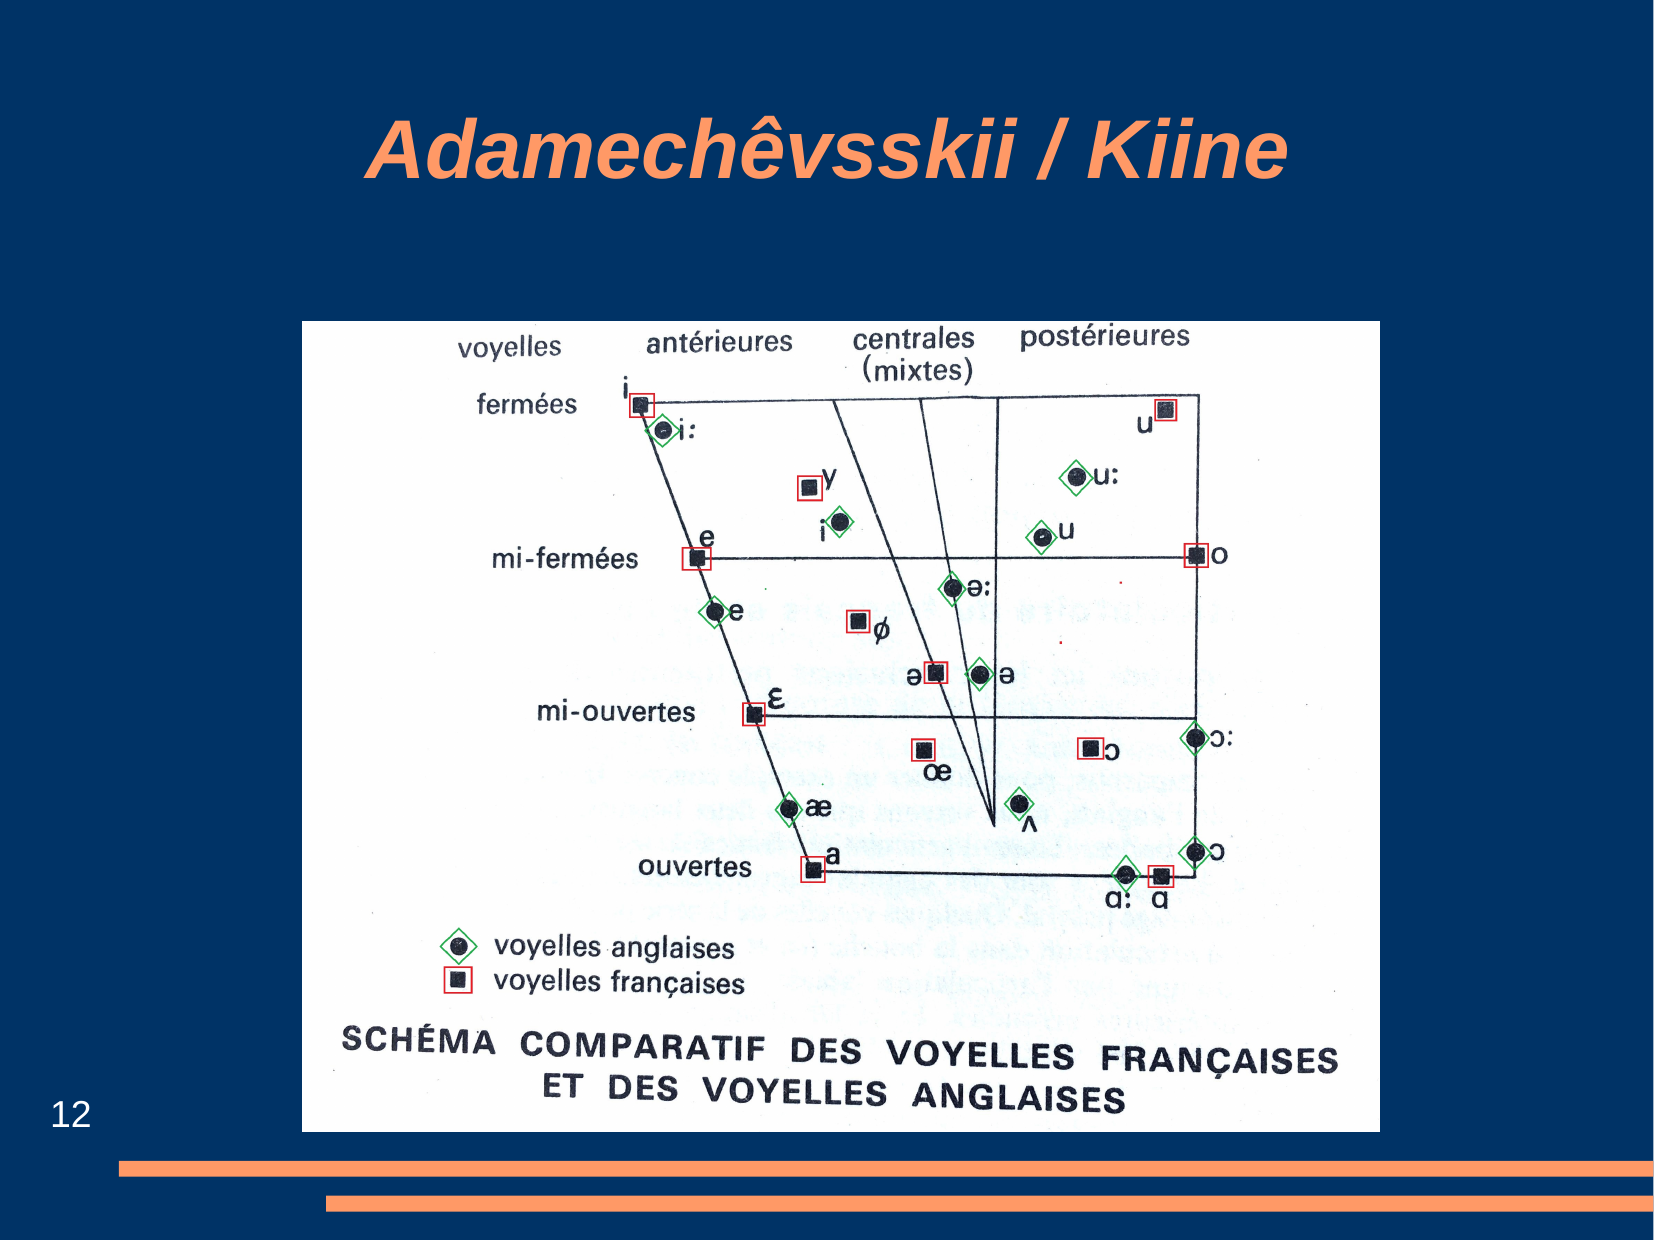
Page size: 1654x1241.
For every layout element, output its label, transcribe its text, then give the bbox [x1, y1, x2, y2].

picture [302, 321, 1380, 1132]
title Adamechêvsskii / Kiine [121, 46, 1534, 254]
